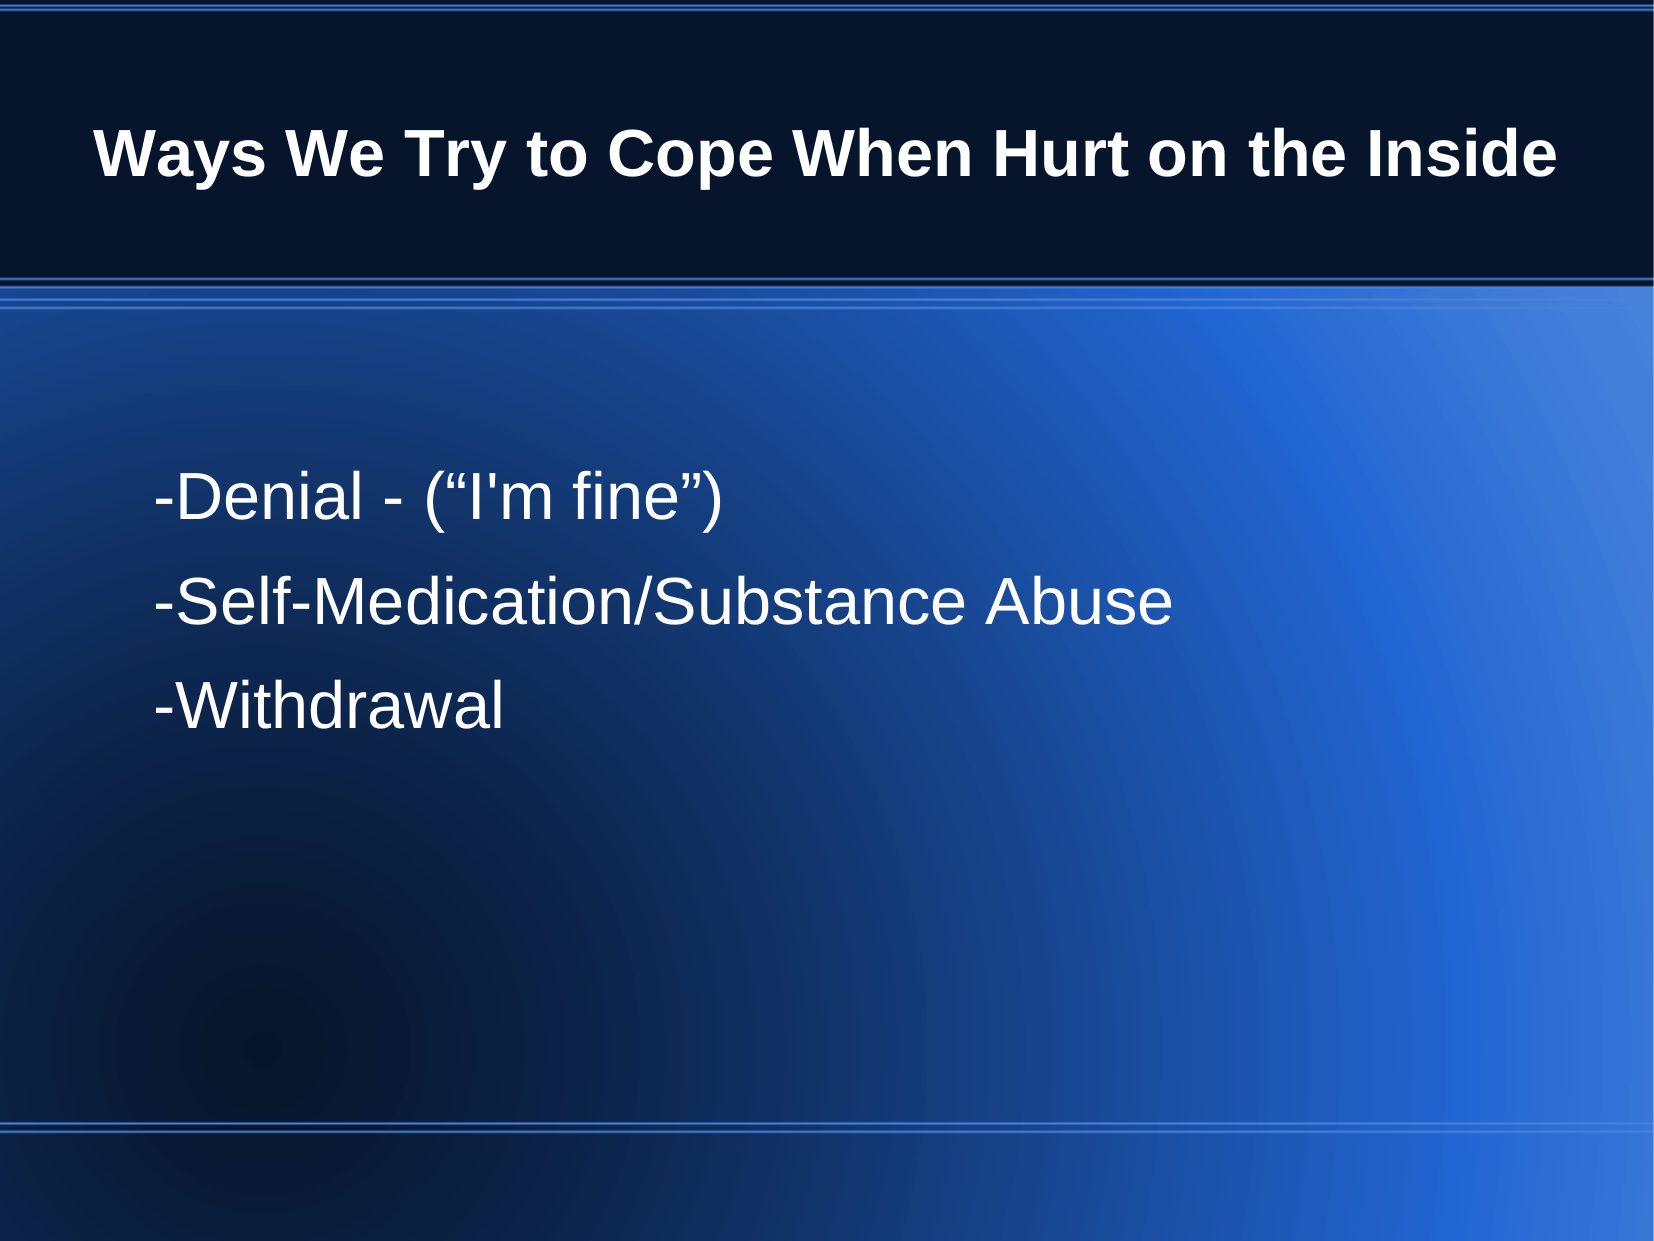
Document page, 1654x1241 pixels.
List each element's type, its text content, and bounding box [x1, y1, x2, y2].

title Ways We Try to Cope When Hurt on the Inside [82, 49, 1571, 257]
list -Denial - (“I'm fine”) -Self-Medication/Substance Abuse -Withdrawal [82, 355, 1571, 1058]
picture [0, 0, 1654, 1241]
